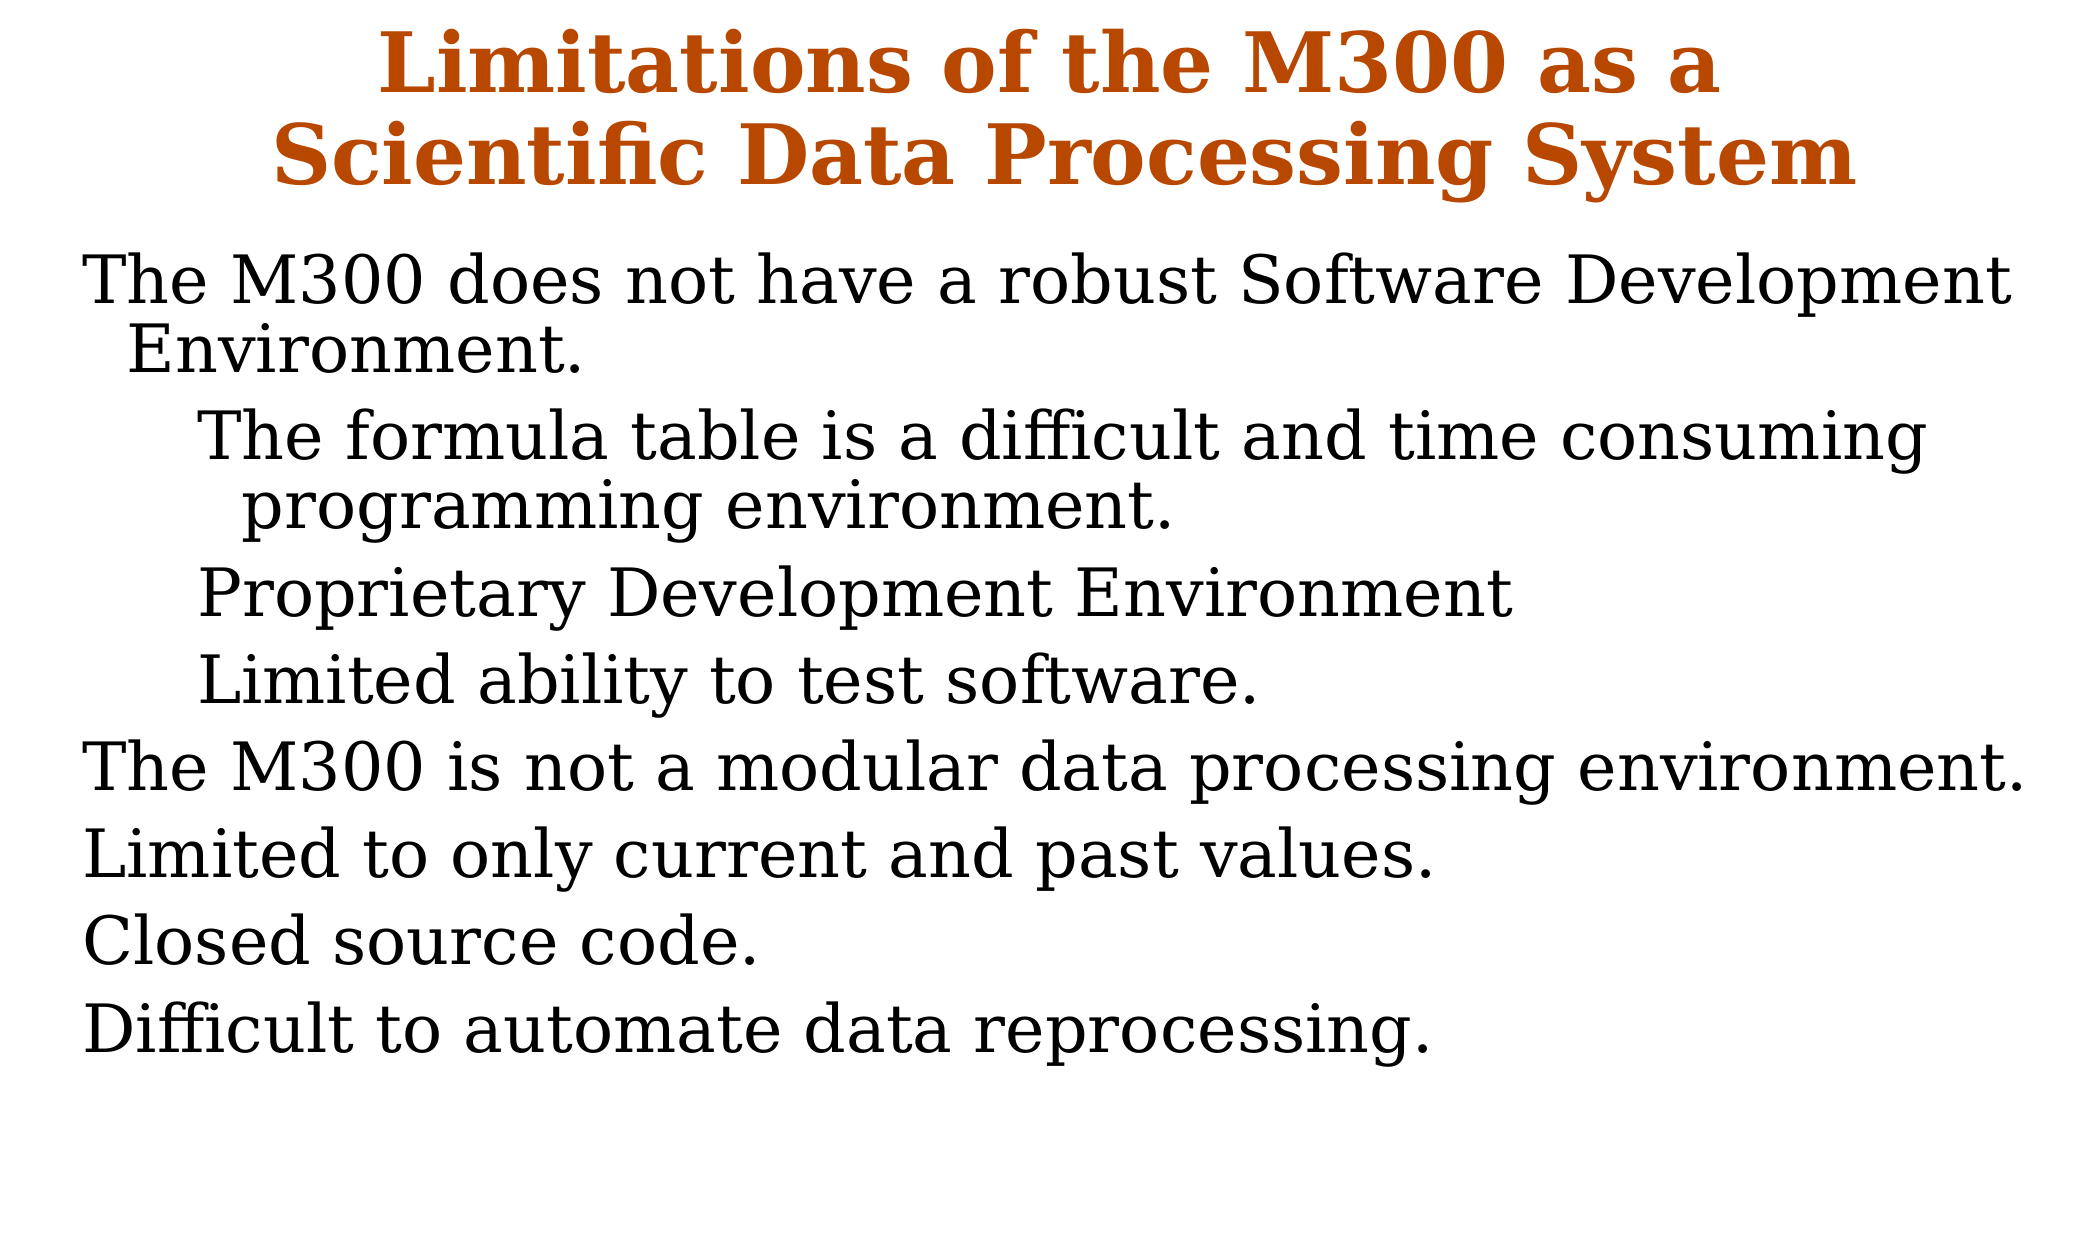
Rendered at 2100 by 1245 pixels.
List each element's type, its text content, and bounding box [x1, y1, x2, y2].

text_box The M300 does not have a robust Software Development Environment. The formula table is a difficult and time consuming programming environment. Proprietary Development Environment Limited ability to test software. The M300 is not a modular data processing environment. Limited to only current and past values. Closed source code. Difficult to automate data reprocessing. [47, 248, 2048, 1067]
text_box Limitations of the M300 as a Scientific Data Processing System [0, 18, 2100, 203]
